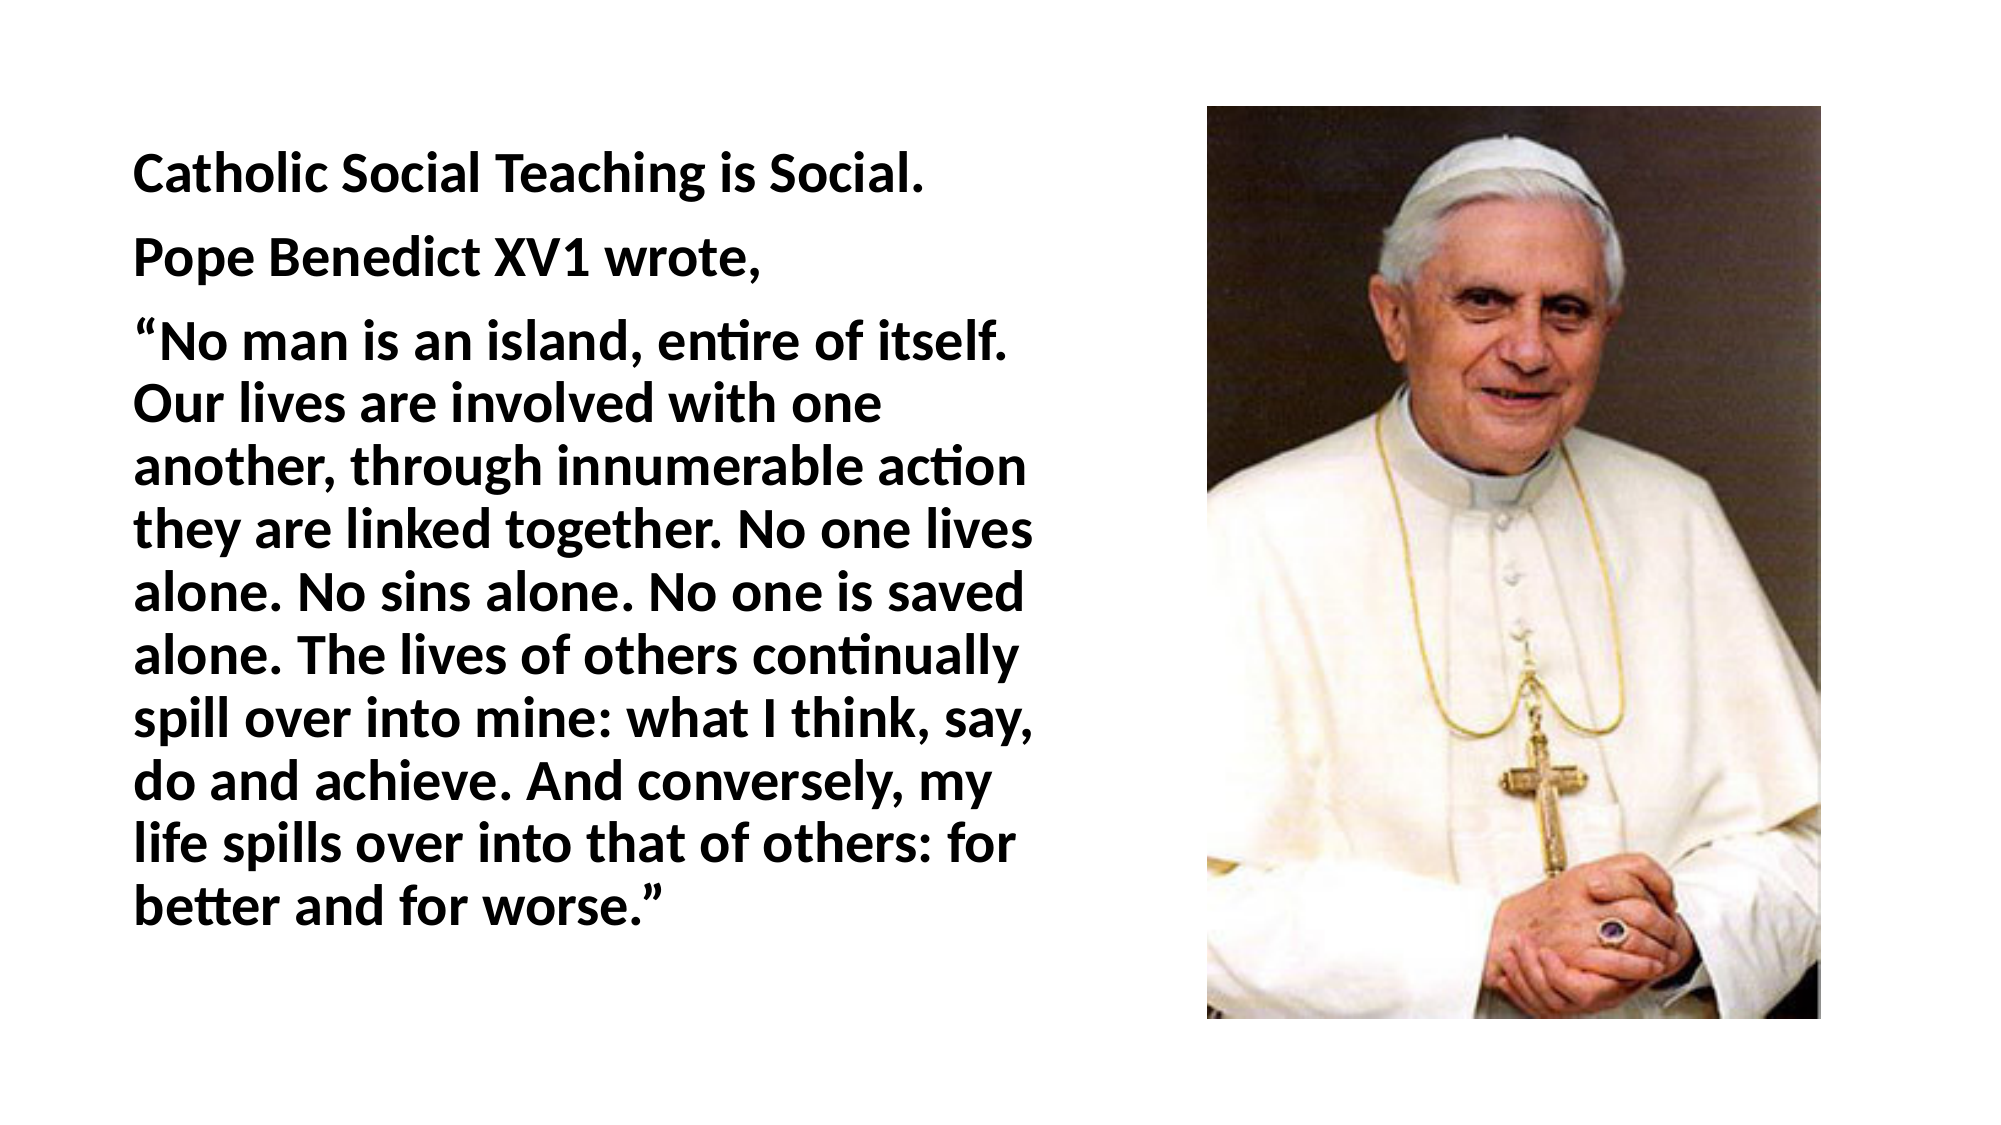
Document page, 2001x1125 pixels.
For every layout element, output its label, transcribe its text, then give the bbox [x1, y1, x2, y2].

picture [1207, 106, 1821, 1019]
list Catholic Social Teaching is Social. Pope Benedict XV1 wrote, “No man is an island, entire of itself. Our lives are involved with one another, through innumerable action they are linked together. No one lives alone. No sins alone. No one is saved alone. The lives of others continually spill over into mine: what I think, say, do and achieve. And conversely, my life spills over into that of others: for better and for worse.” [118, 135, 1064, 1061]
